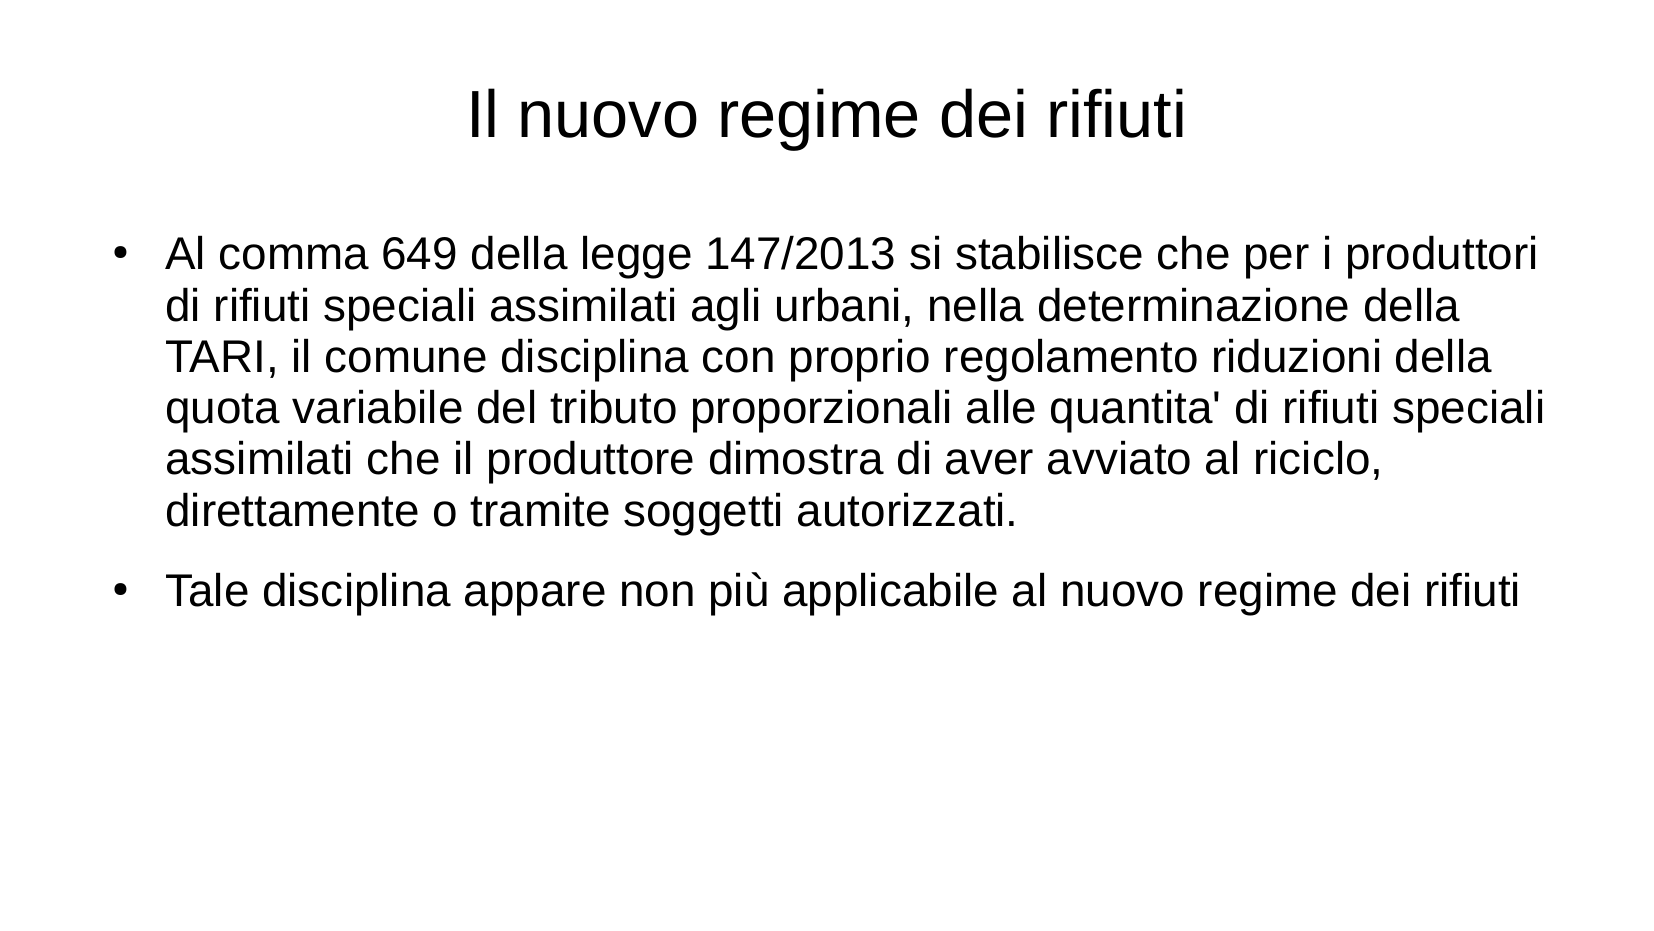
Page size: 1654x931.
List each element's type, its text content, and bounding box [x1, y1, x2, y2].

list Al comma 649 della legge 147/2013 si stabilisce che per i produttori di rifiuti speciali assimilati agli urbani, nella determinazione della TARI, il comune disciplina con proprio regolamento riduzioni della quota variabile del tributo proporzionali alle quantita' di rifiuti speciali assimilati che il produttore dimostra di aver avviato al riciclo, direttamente o tramite soggetti autorizzati. Tale disciplina appare non più applicabile al nuovo regime dei rifiuti [94, 228, 1583, 768]
title Il nuovo regime dei rifiuti [82, 37, 1571, 193]
